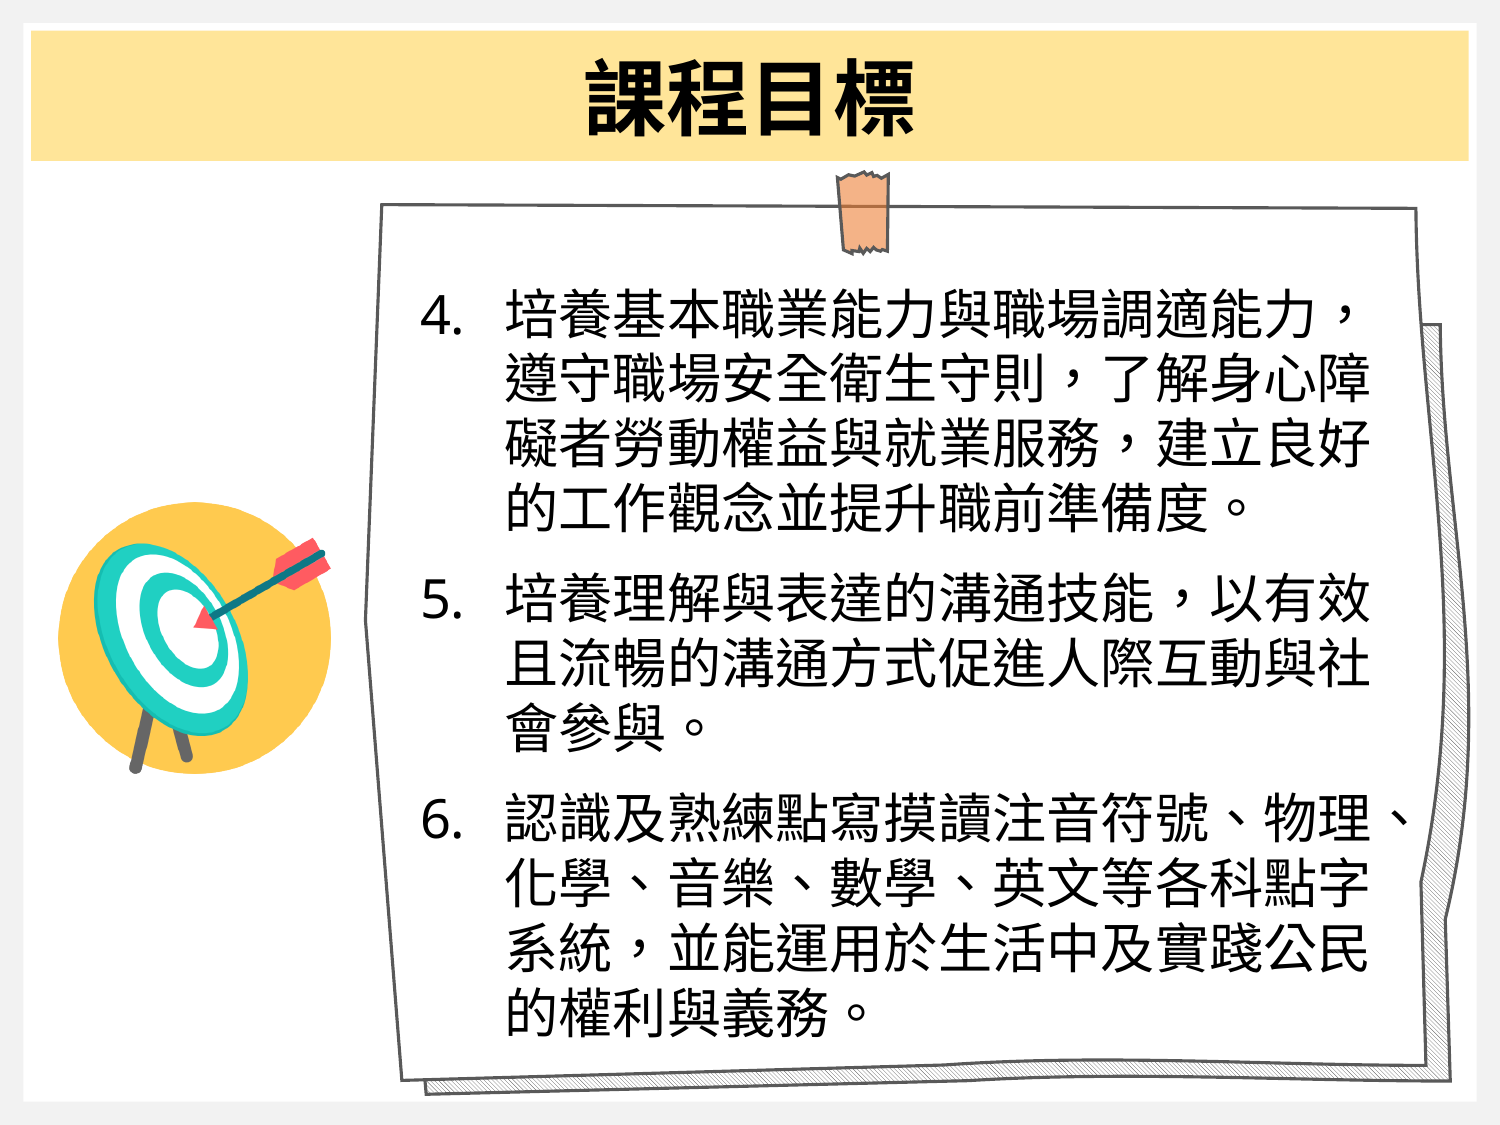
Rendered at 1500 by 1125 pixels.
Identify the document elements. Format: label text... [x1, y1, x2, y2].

text_box [365, 171, 1469, 1095]
picture [58, 502, 331, 774]
text_box 培養基本職業能力與職場調適能力，遵守職場安全衛生守則，了解身心障礙者勞動權益與就業服務，建立良好的工作觀念並提升職前準備度。 培養理解與表達的溝通技能，以有效且流暢的溝通方式促進人際互動與社會參與。 認識及熟練點寫摸讀注音符號、物理、化學、音樂、數學、英文等各科點字系統，並能運用於生活中及實踐公民的權利與義務。 [405, 272, 1398, 1052]
text_box 課程目標 [31, 30, 1469, 161]
